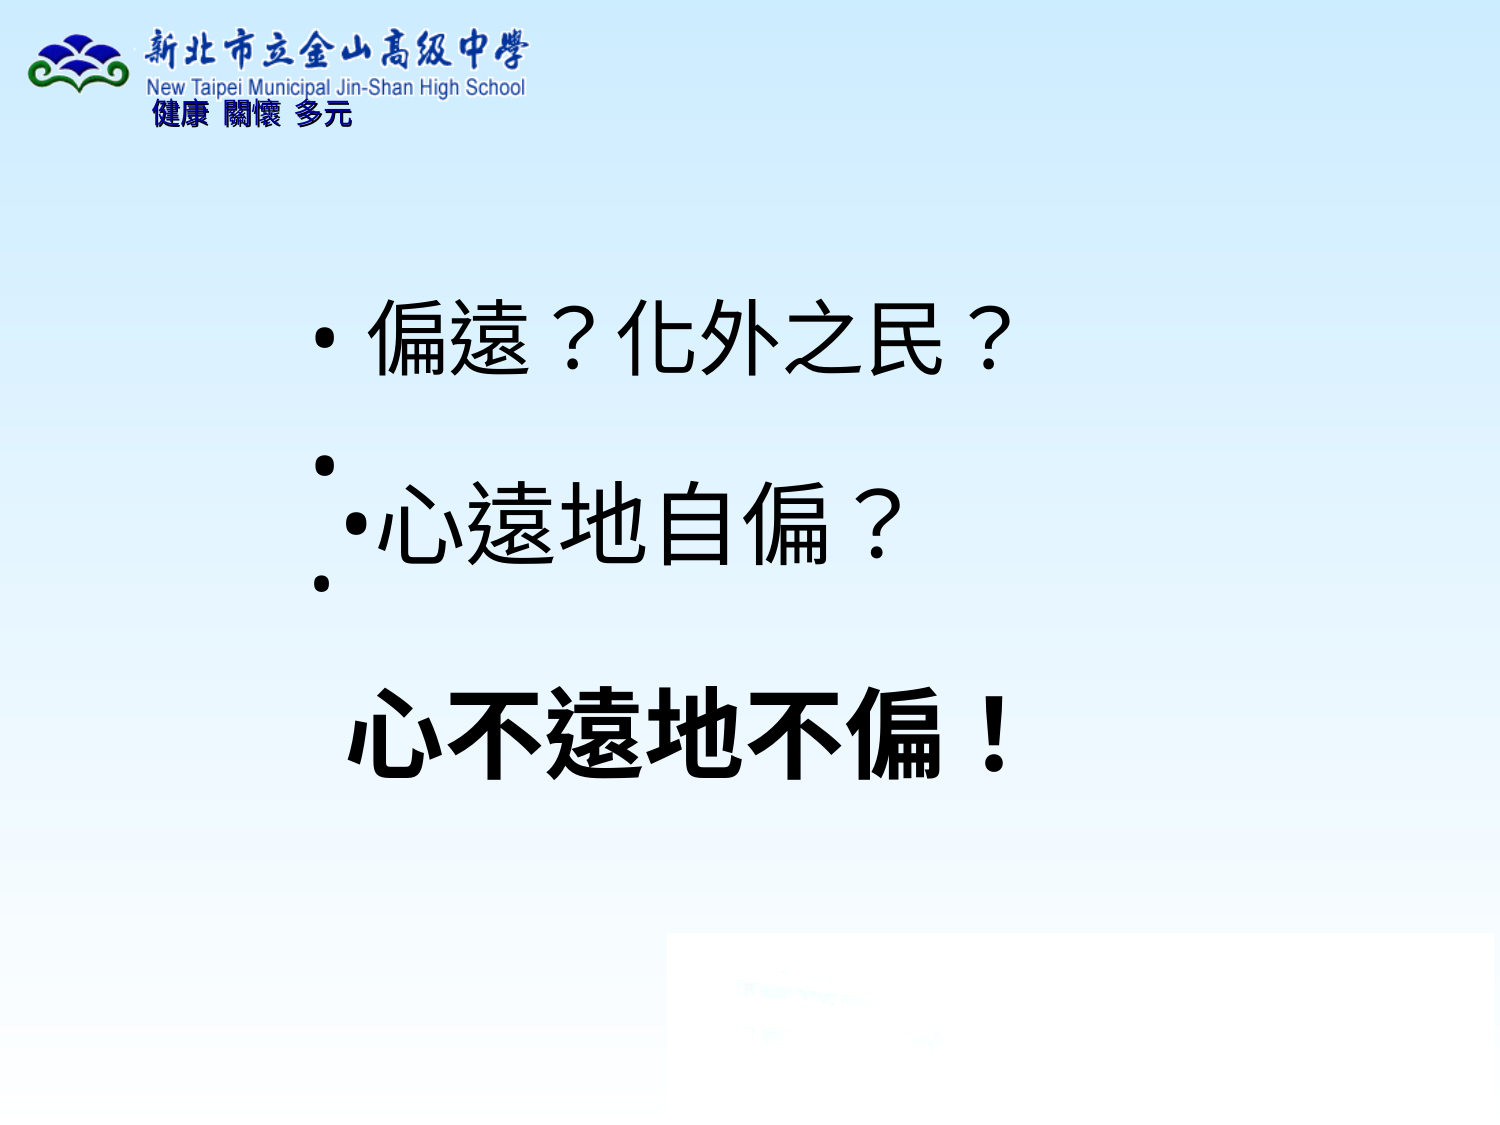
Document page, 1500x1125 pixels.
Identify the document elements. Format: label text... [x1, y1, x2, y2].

text_box 心遠地自偏？ [325, 460, 940, 585]
list 偏遠？化外之民？ [294, 278, 1226, 941]
text_box 心不遠地不偏！ [329, 664, 1059, 799]
